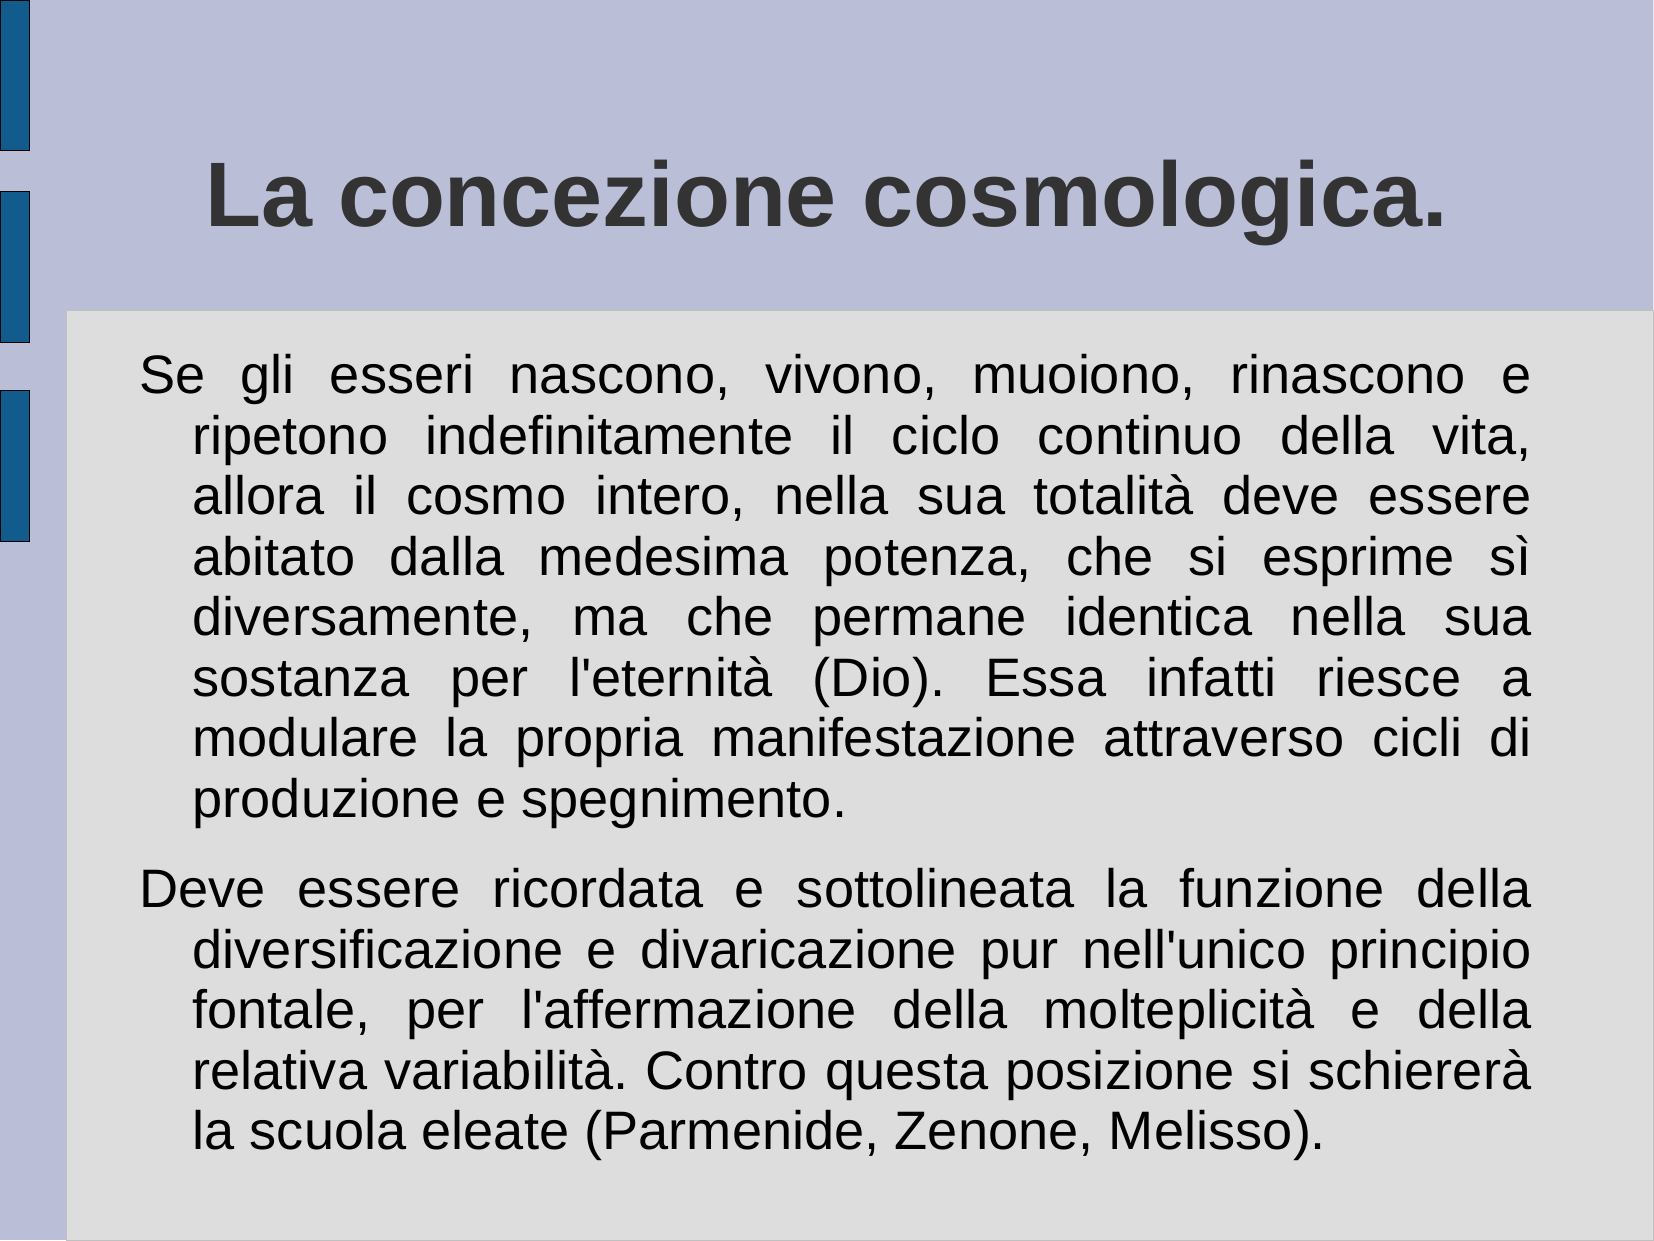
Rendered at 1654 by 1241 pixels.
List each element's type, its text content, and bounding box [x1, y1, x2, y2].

title La concezione cosmologica. [121, 91, 1534, 299]
list Se gli esseri nascono, vivono, muoiono, rinascono e ripetono indefinitamente il ciclo continuo della vita, allora il cosmo intero, nella sua totalità deve essere abitato dalla medesima potenza, che si esprime sì diversamente, ma che permane identica nella sua sostanza per l'eternità (Dio). Essa infatti riesce a modulare la propria manifestazione attraverso cicli di produzione e spegnimento. Deve essere ricordata e sottolineata la funzione della diversificazione e divaricazione pur nell'unico principio fontale, per l'affermazione della molteplicità e della relativa variabilità. Contro questa posizione si schiererà la scuola eleate (Parmenide, Zenone, Melisso). [121, 344, 1534, 1162]
